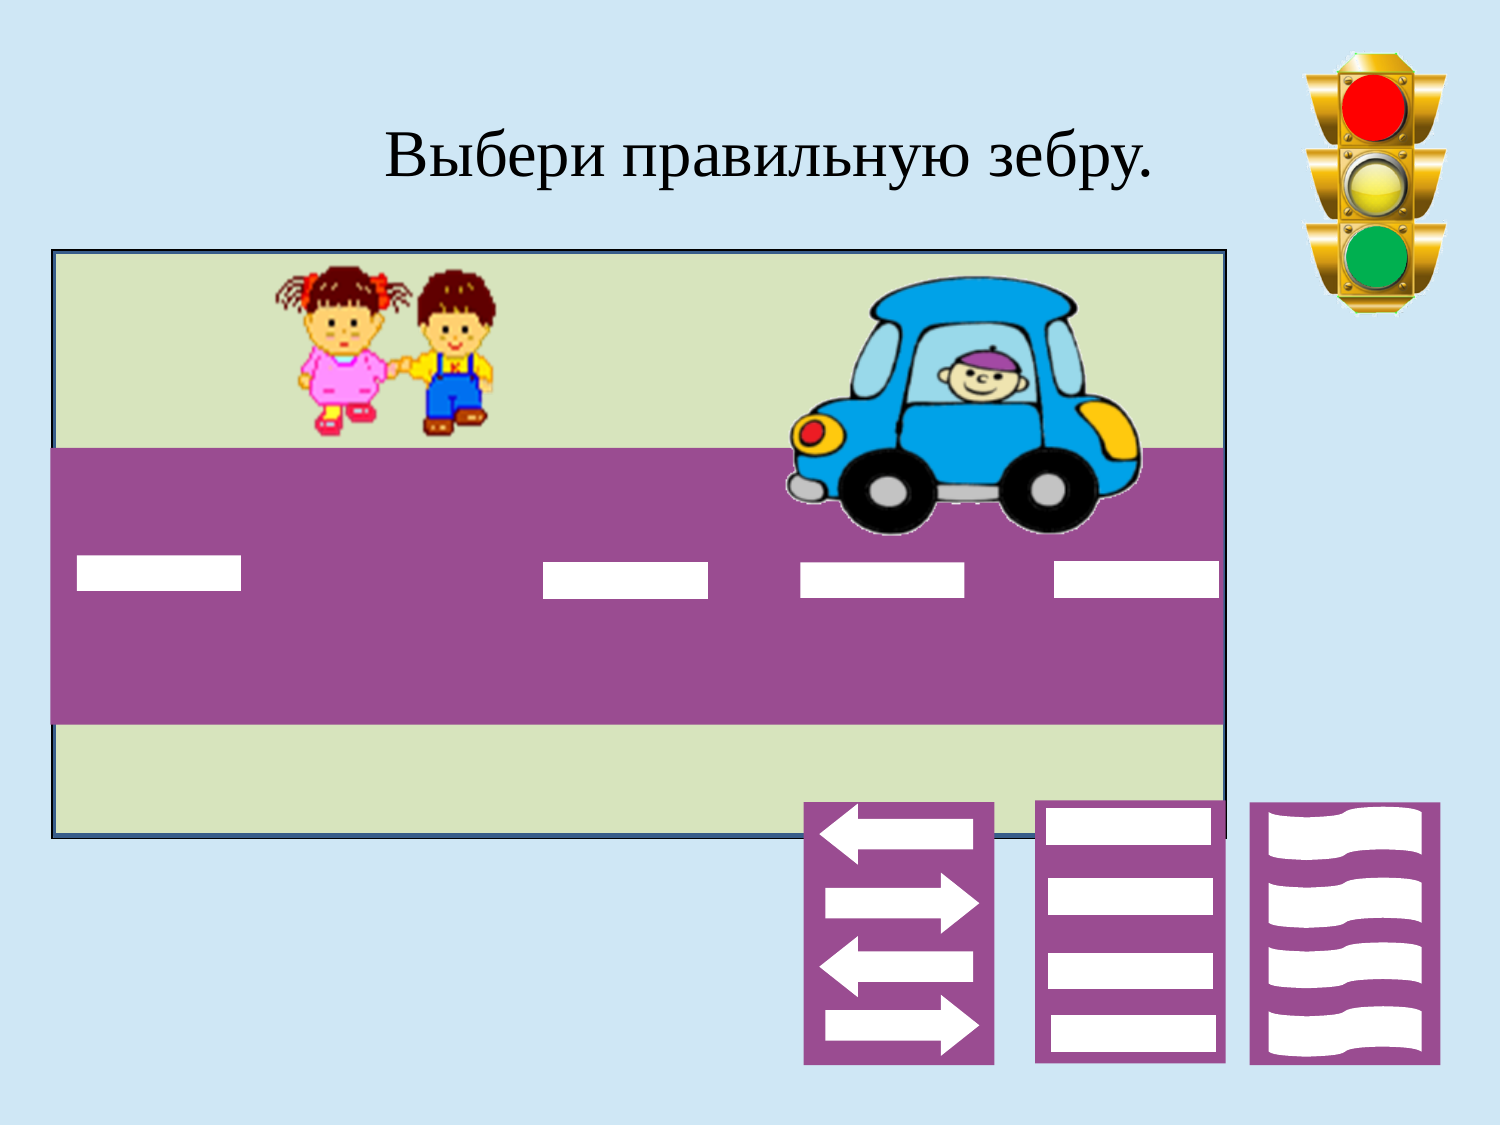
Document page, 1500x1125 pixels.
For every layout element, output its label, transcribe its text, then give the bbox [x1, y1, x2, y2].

picture [52, 246, 1226, 838]
text_box [1035, 800, 1226, 1064]
text_box [1249, 802, 1441, 1066]
picture [1293, 42, 1460, 319]
picture [1046, 808, 1211, 845]
picture [543, 562, 708, 599]
picture [1048, 878, 1213, 915]
picture [1054, 561, 1219, 598]
picture [1051, 1015, 1216, 1052]
text_box Выбери правильную зебру. [370, 102, 1293, 197]
picture [1048, 953, 1213, 989]
text_box [803, 802, 995, 1066]
text_box [50, 447, 1224, 725]
text_box [1342, 74, 1405, 141]
